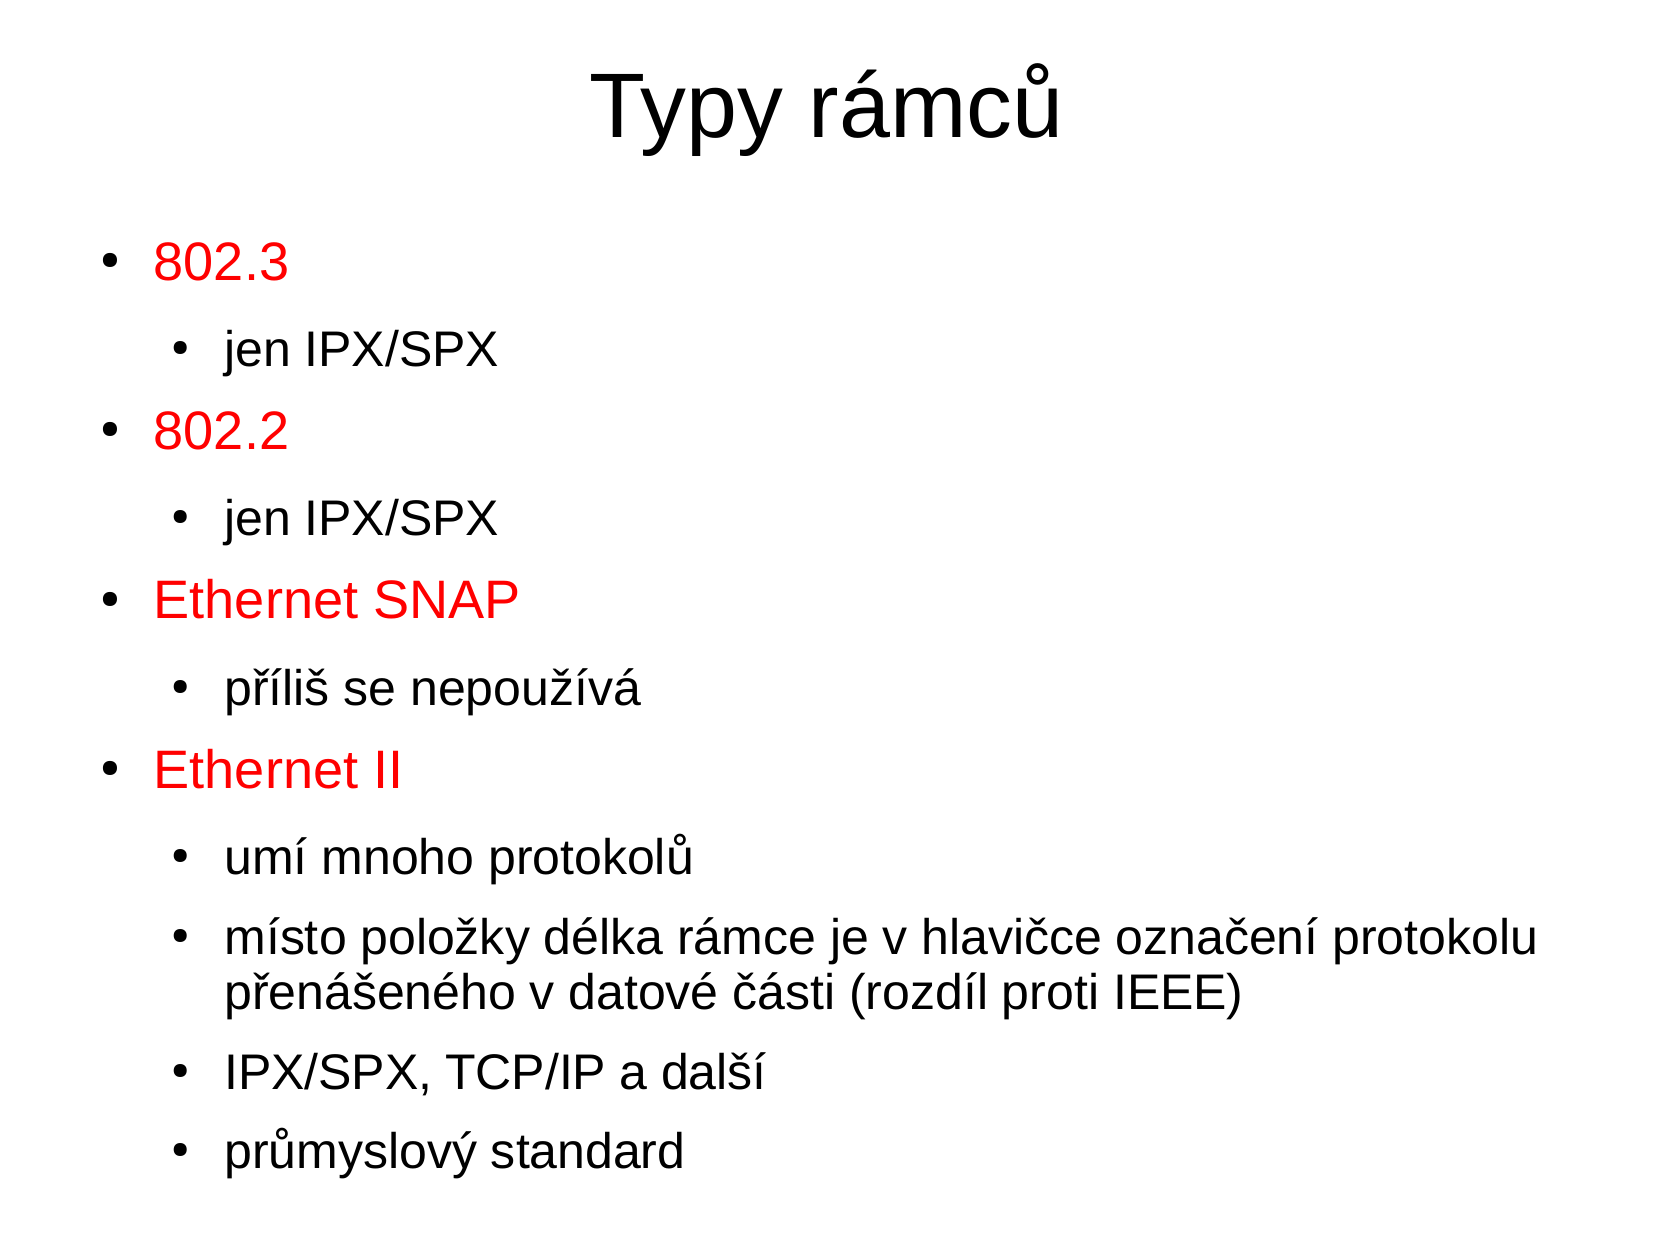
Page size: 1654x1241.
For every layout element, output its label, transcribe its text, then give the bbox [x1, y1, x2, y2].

list 802.3 jen IPX/SPX 802.2 jen IPX/SPX Ethernet SNAP příliš se nepoužívá Ethernet II umí mnoho protokolů místo položky délka rámce je v hlavičce označení protokolu přenášeného v datové části (rozdíl proti IEEE) IPX/SPX, TCP/IP a další průmyslový standard [82, 231, 1571, 1180]
title Typy rámců [82, 9, 1571, 202]
